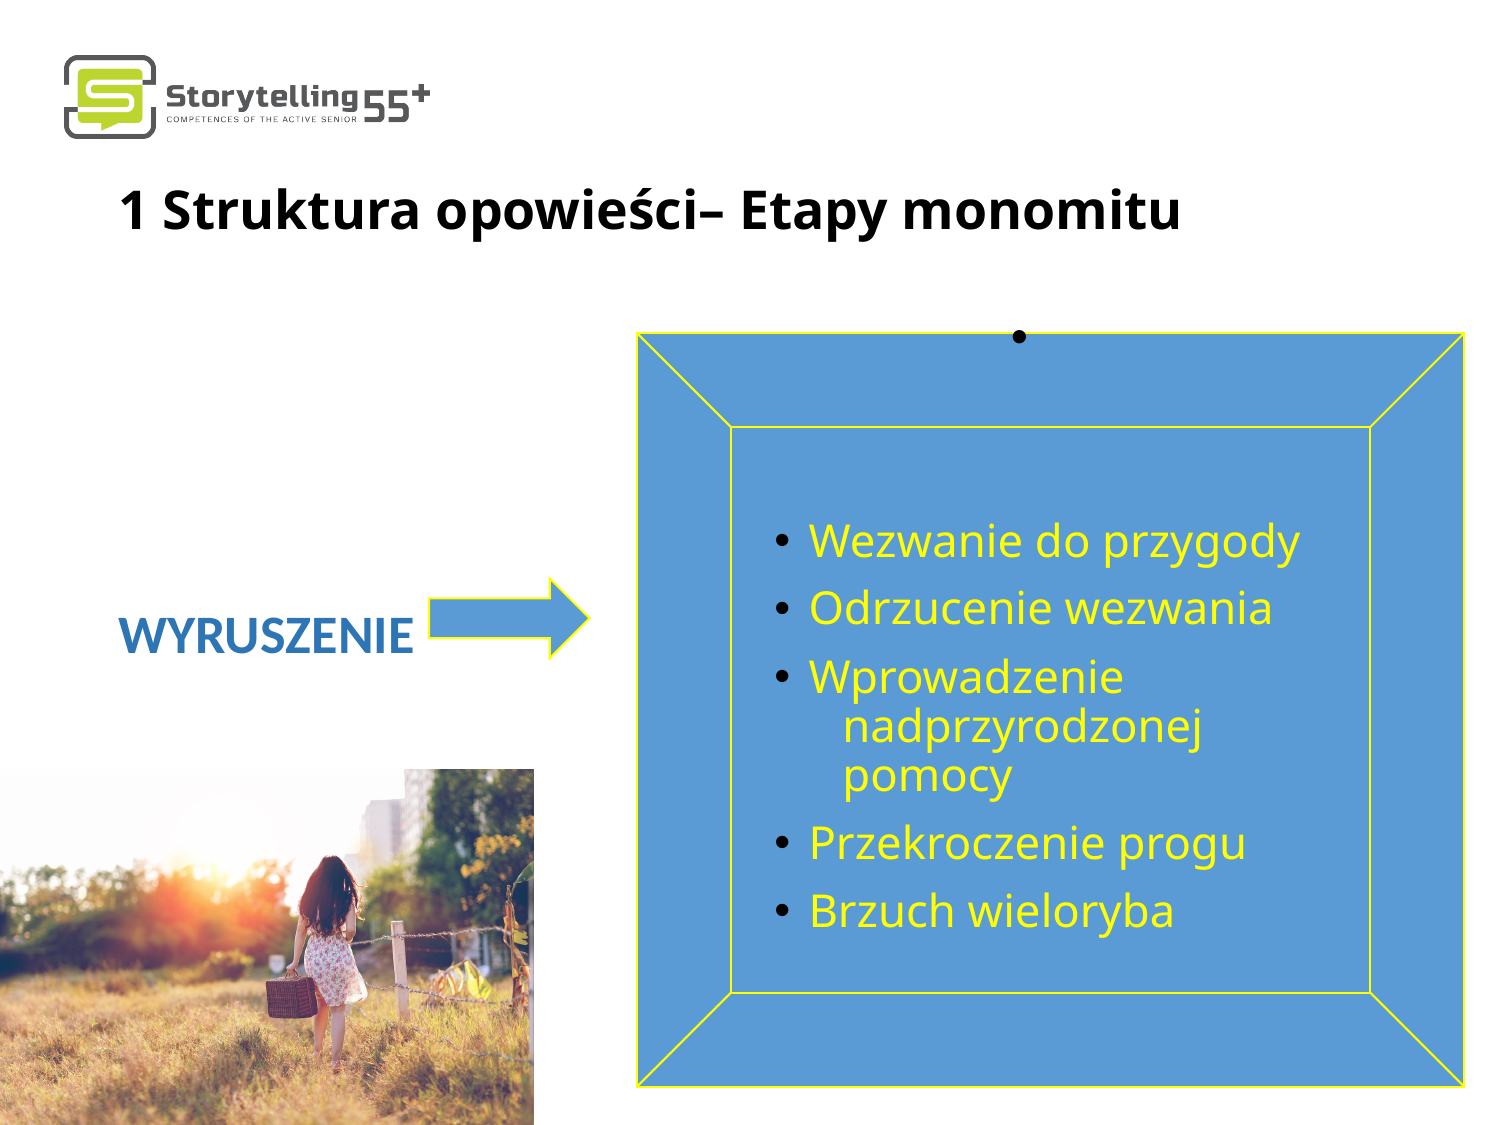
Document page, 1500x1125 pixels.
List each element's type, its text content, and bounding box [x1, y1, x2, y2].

title 1 Struktura opowieści– Etapy monomitu [103, 59, 1397, 314]
picture [64, 55, 430, 139]
list WYRUSZENIE [103, 299, 741, 1014]
list Wezwanie do przygody Odrzucenie wezwania Wprowadzenie nadprzyrodzonej pomocy Przekroczenie progu Brzuch wieloryba [759, 299, 1397, 1014]
text_box [428, 578, 590, 659]
text_box [636, 332, 1465, 1087]
picture [0, 769, 534, 1125]
